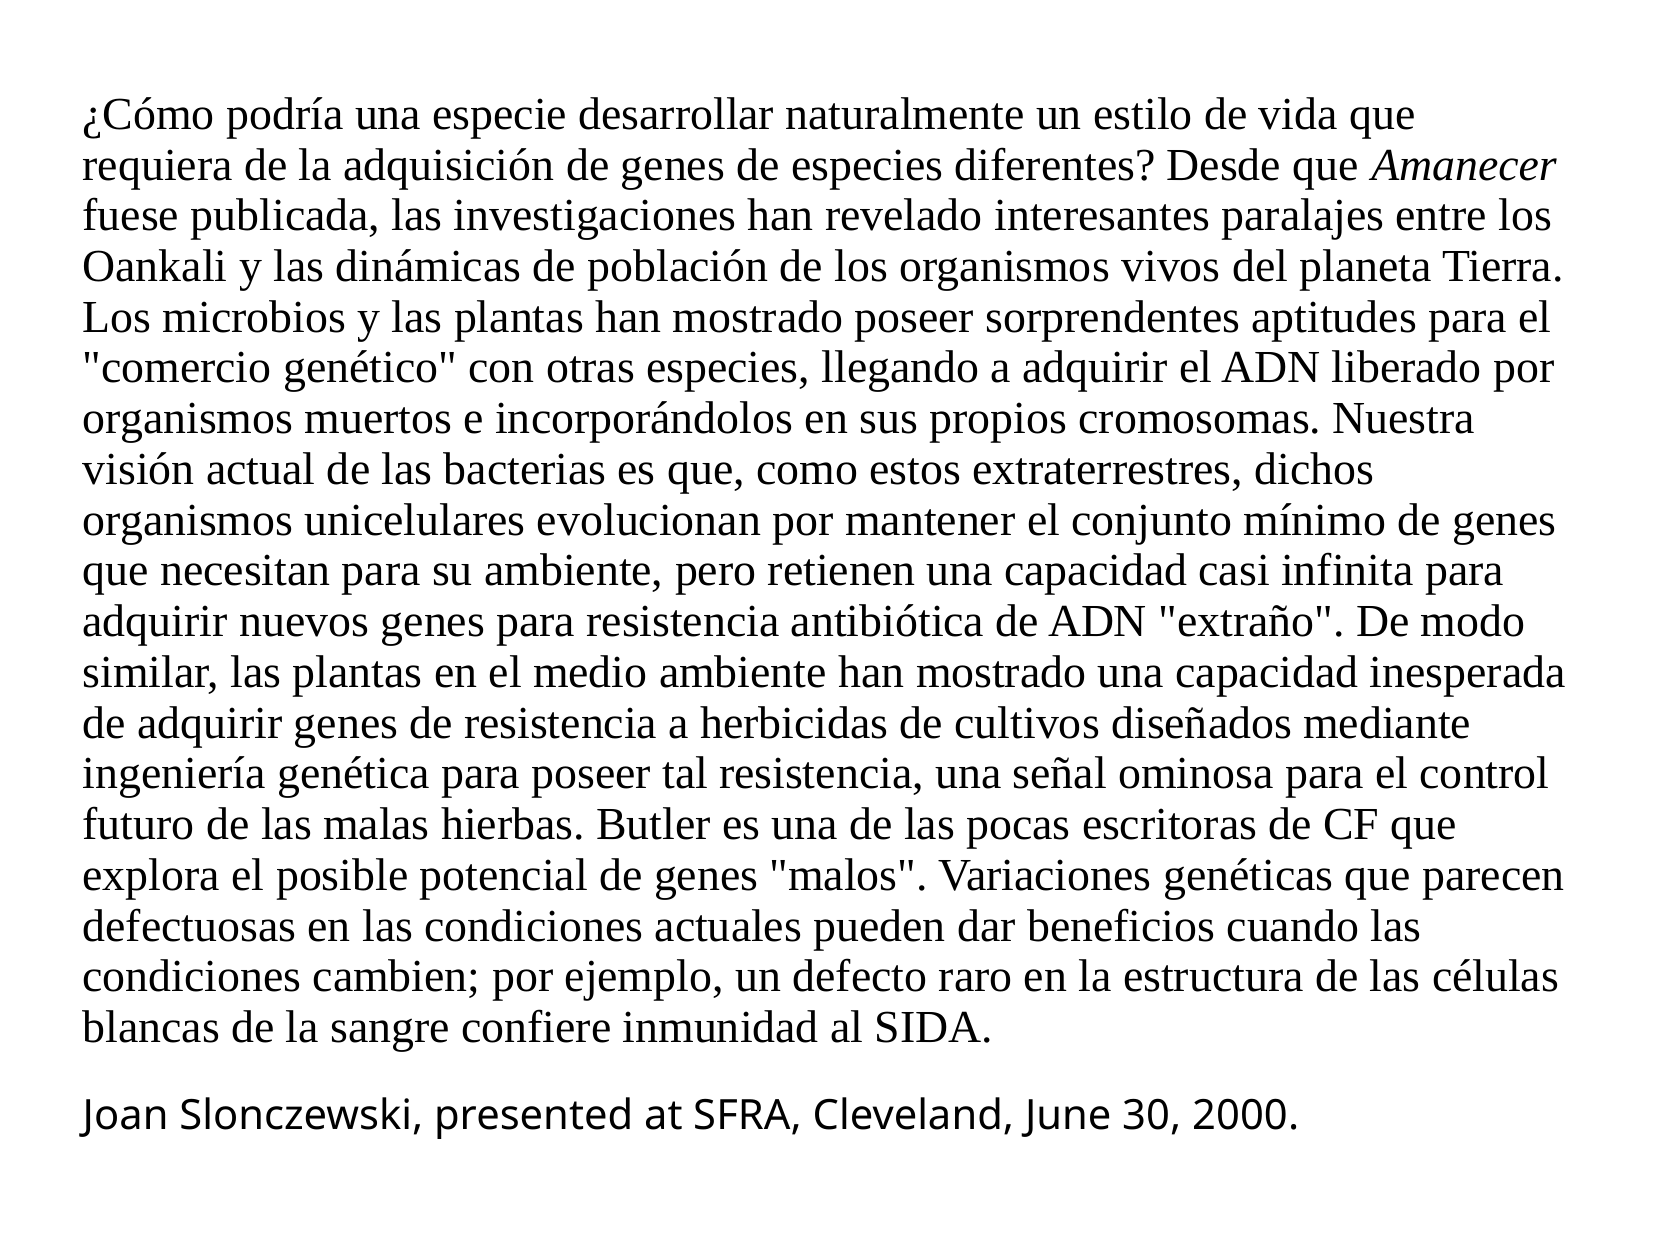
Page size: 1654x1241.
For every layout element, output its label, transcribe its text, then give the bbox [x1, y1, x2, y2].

list ¿Cómo podría una especie desarrollar naturalmente un estilo de vida que requiera de la adquisición de genes de especies diferentes? Desde que Amanecer fuese publicada, las investigaciones han revelado interesantes paralajes entre los Oankali y las dinámicas de población de los organismos vivos del planeta Tierra. Los microbios y las plantas han mostrado poseer sorprendentes aptitudes para el "comercio genético" con otras especies, llegando a adquirir el ADN liberado por organismos muertos e incorporándolos en sus propios cromosomas. Nuestra visión actual de las bacterias es que, como estos extraterrestres, dichos organismos unicelulares evolucionan por mantener el conjunto mínimo de genes que necesitan para su ambiente, pero retienen una capacidad casi infinita para adquirir nuevos genes para resistencia antibiótica de ADN "extraño". De modo similar, las plantas en el medio ambiente han mostrado una capacidad inesperada de adquirir genes de resistencia a herbicidas de cultivos diseñados mediante ingeniería genética para poseer tal resistencia, una señal ominosa para el control futuro de las malas hierbas. Butler es una de las pocas escritoras de CF que explora el posible potencial de genes "malos". Variaciones genéticas que parecen defectuosas en las condiciones actuales pueden dar beneficios cuando las condiciones cambien; por ejemplo, un defecto raro en la estructura de las células blancas de la sangre confiere inmunidad al SIDA. Joan Slonczewski, presented at SFRA, Cleveland, June 30, 2000. [82, 88, 1571, 1179]
